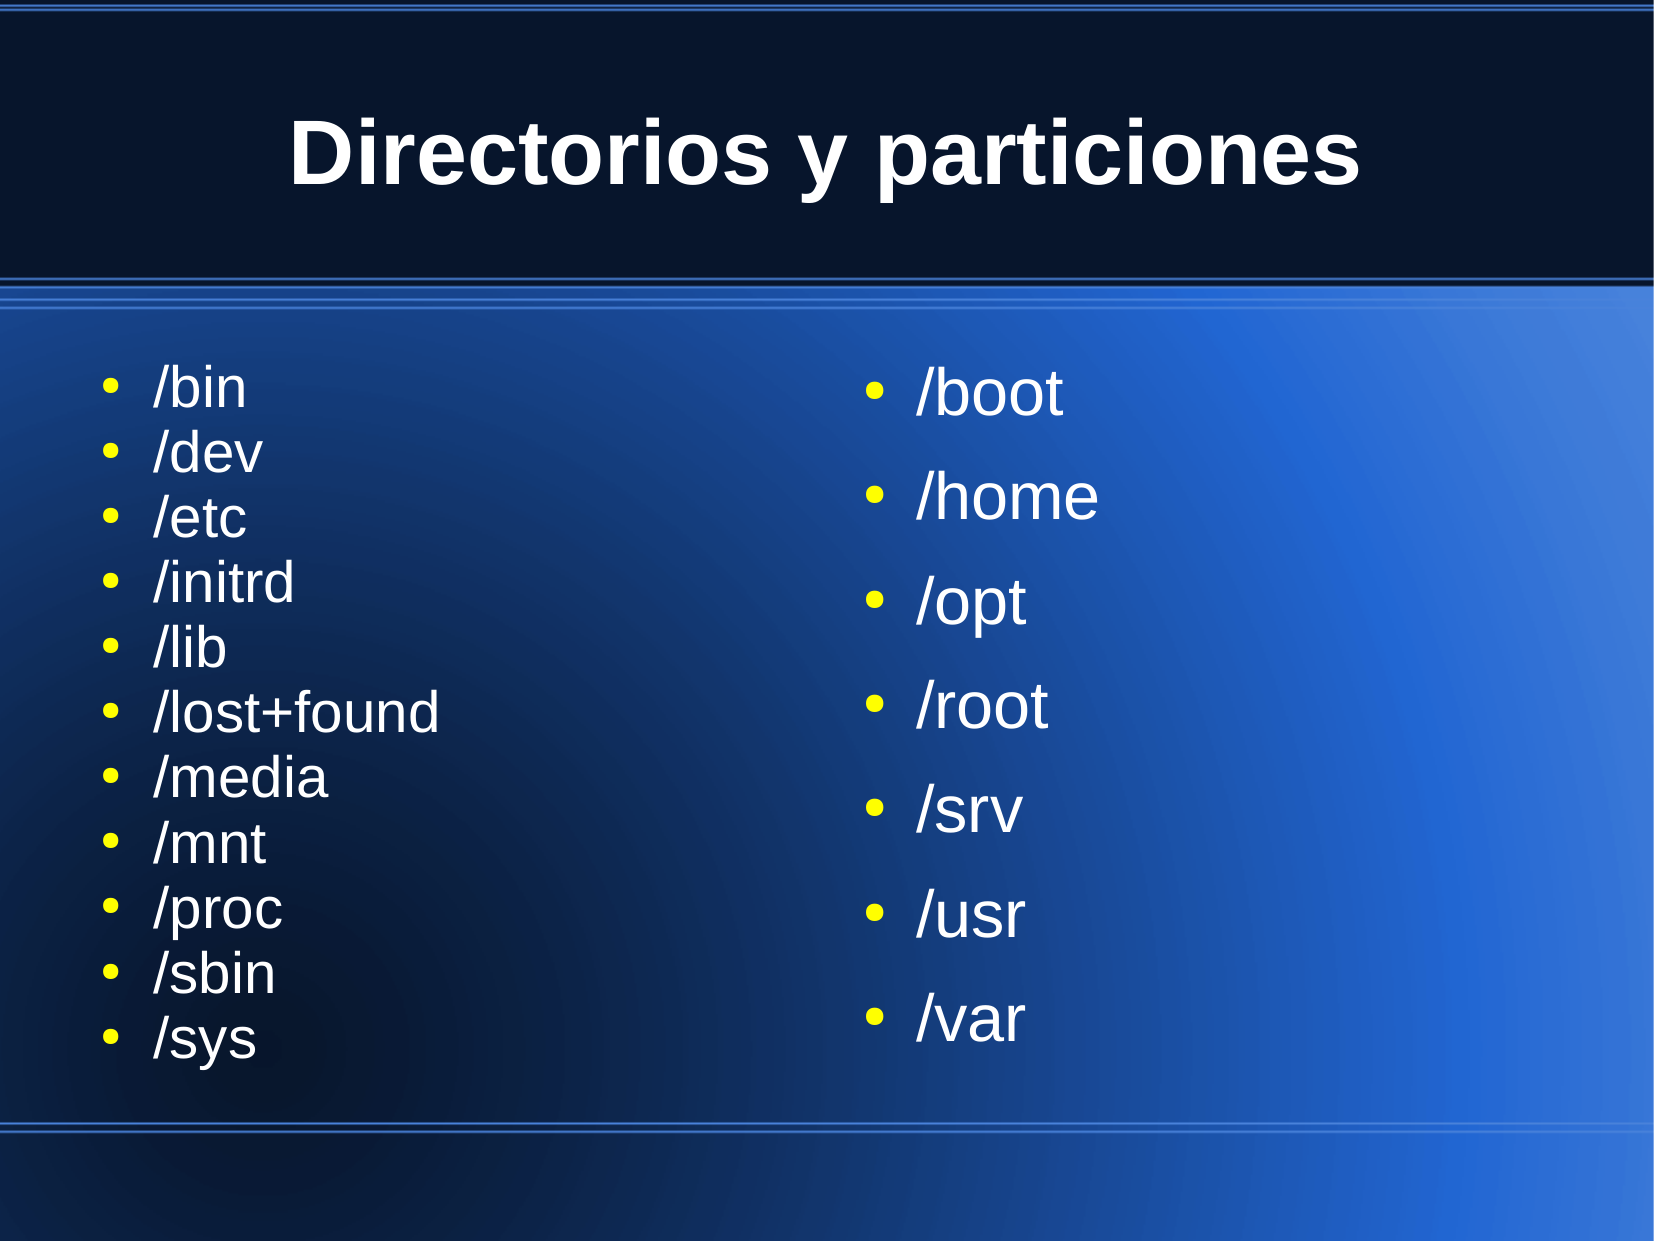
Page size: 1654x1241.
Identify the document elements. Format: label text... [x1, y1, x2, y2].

picture [0, 0, 1654, 1241]
title Directorios y particiones [82, 49, 1571, 257]
list /bin /dev /etc /initrd /lib /lost+found /media /mnt /proc /sbin /sys [82, 355, 809, 1159]
list /boot /home /opt /root /srv /usr /var [845, 355, 1572, 1159]
